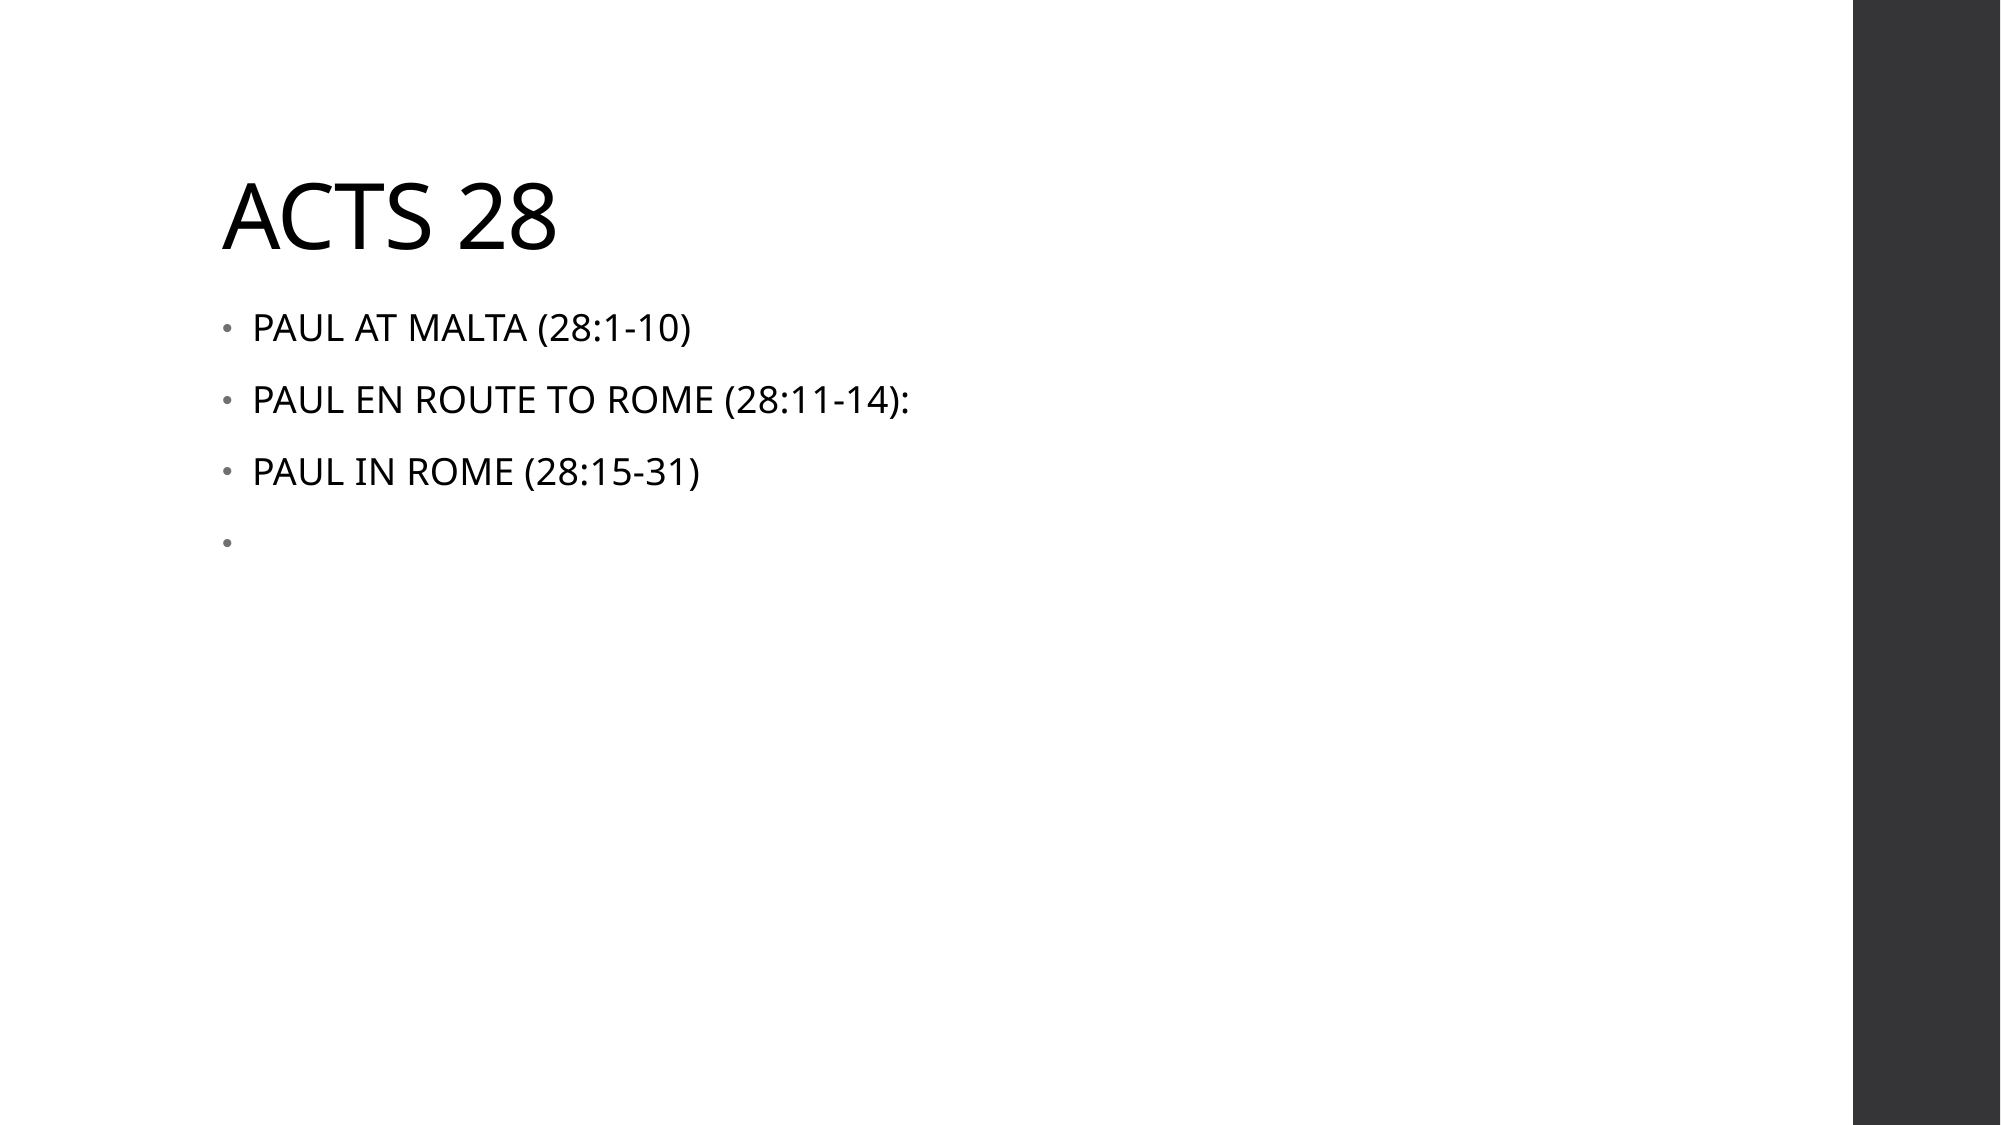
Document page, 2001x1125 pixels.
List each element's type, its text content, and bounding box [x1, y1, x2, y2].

title ACTS 28 [206, 60, 1797, 278]
list PAUL AT MALTA (28:1-10) PAUL EN ROUTE TO ROME (28:11-14): PAUL IN ROME (28:15-31) [206, 299, 1617, 1014]
